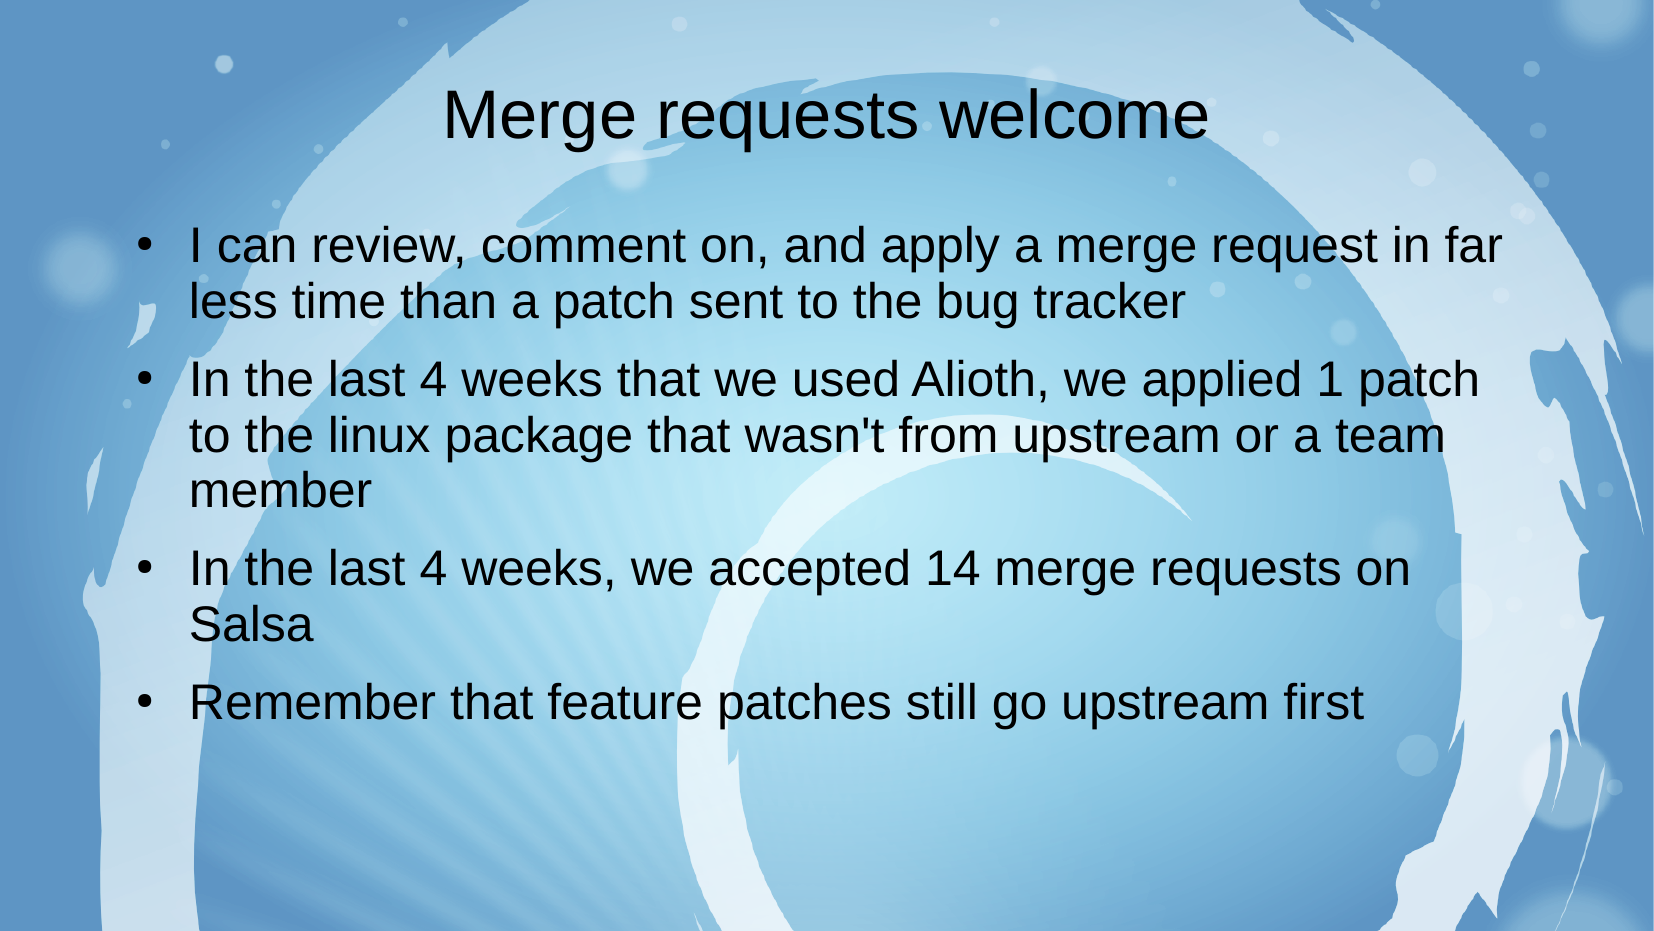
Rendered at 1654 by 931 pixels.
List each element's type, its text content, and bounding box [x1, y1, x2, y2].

title Merge requests welcome [118, 37, 1536, 193]
list I can review, comment on, and apply a merge request in far less time than a patch sent to the bug tracker In the last 4 weeks that we used Alioth, we applied 1 patch to the linux package that wasn't from upstream or a team member In the last 4 weeks, we accepted 14 merge requests on Salsa Remember that feature patches still go upstream first [118, 217, 1536, 832]
picture [0, 0, 1654, 931]
